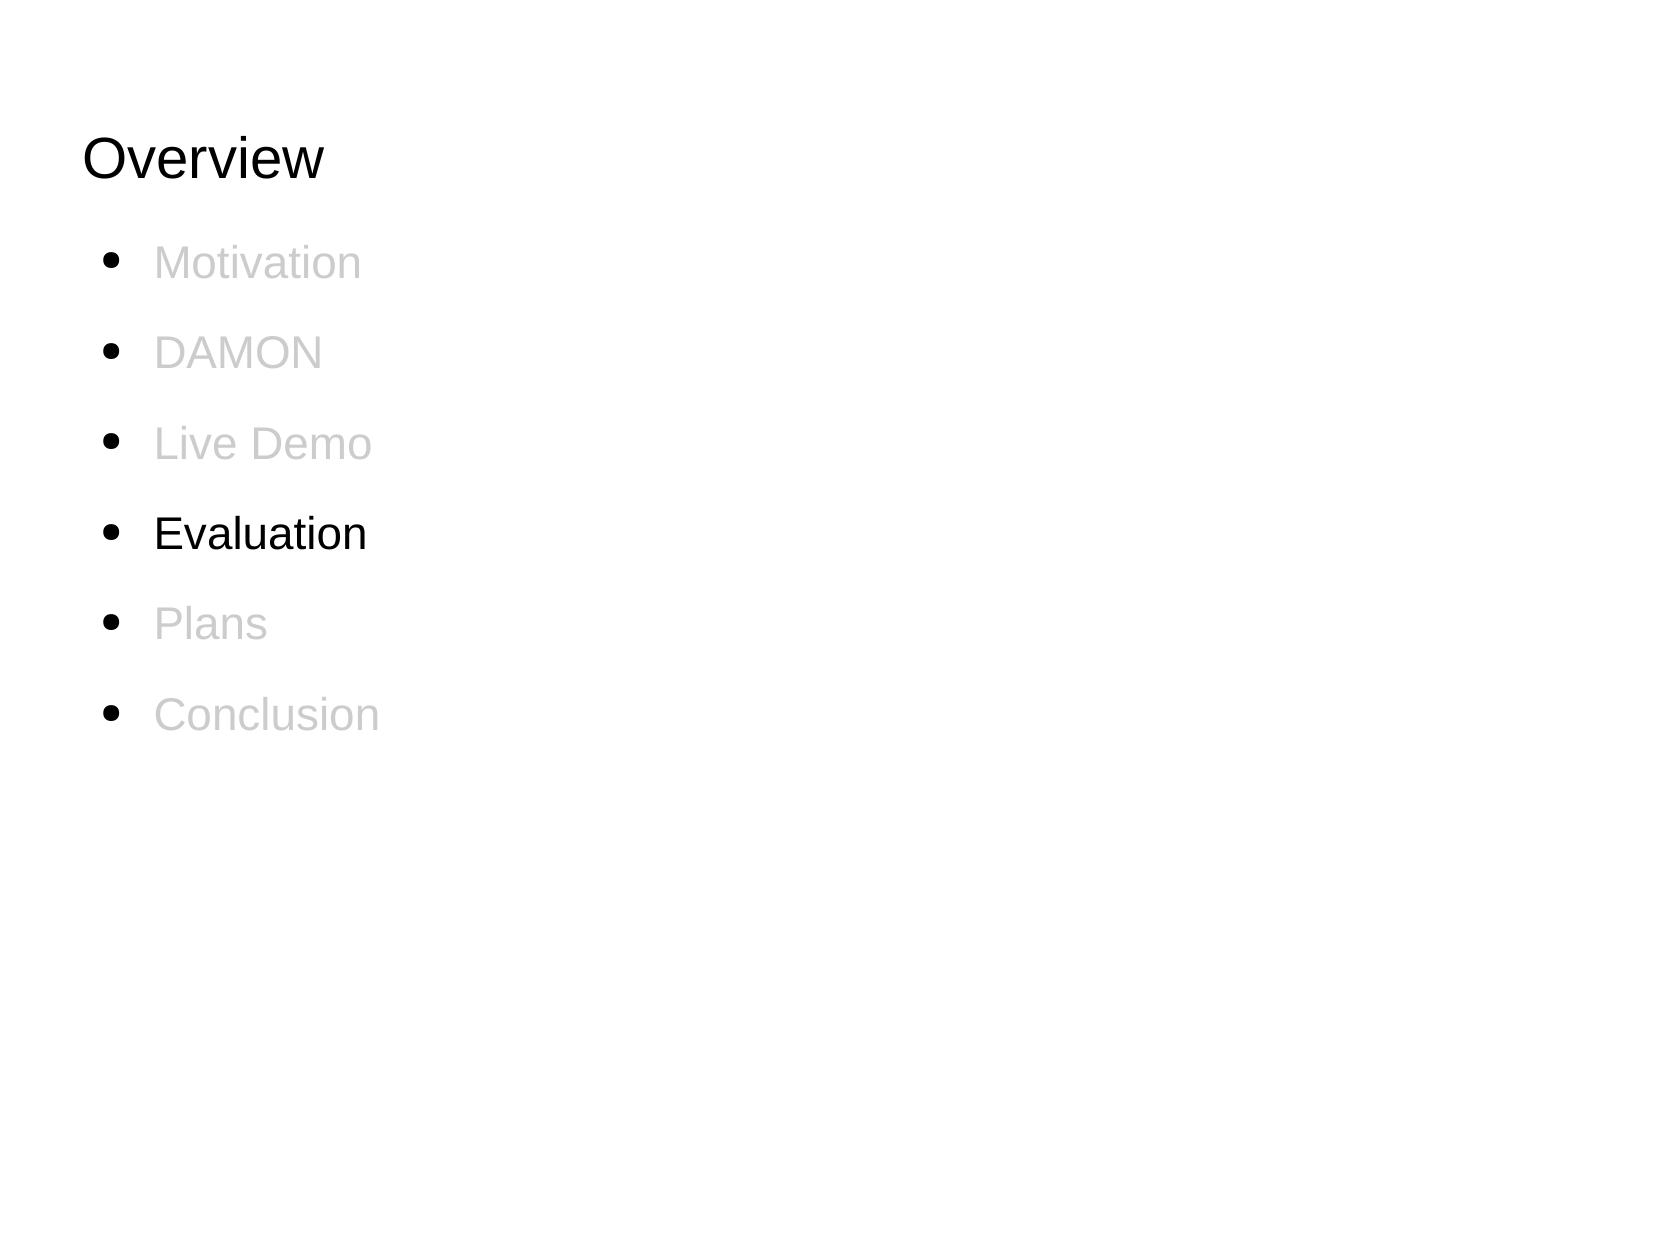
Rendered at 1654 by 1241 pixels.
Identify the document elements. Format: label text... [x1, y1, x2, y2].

title Overview [82, 108, 1571, 210]
list Motivation DAMON Live Demo Evaluation Plans Conclusion [82, 236, 1571, 1111]
